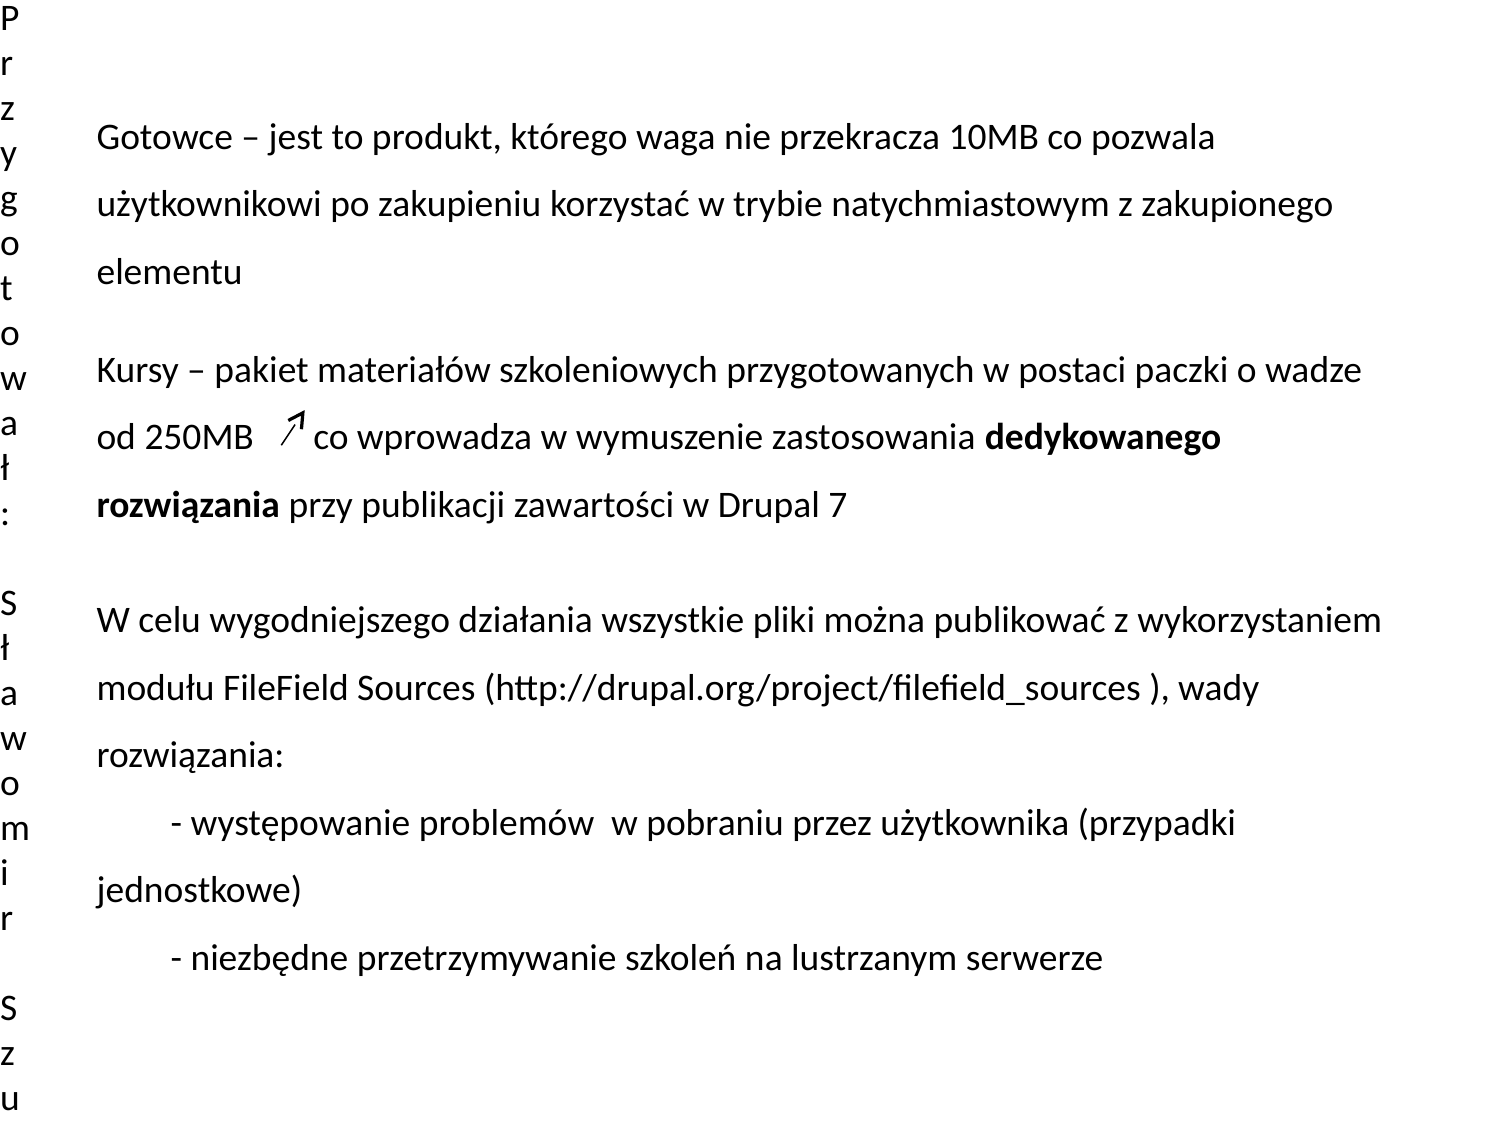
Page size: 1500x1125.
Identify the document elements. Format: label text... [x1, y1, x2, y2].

text_box Gotowce – jest to produkt, którego waga nie przekracza 10MB co pozwala użytkownikowi po zakupieniu korzystać w trybie natychmiastowym z zakupionego elementu [81, 82, 1407, 300]
text_box W celu wygodniejszego działania wszystkie pliki można publikować z wykorzystaniem modułu FileField Sources (http://drupal.org/project/filefield_sources ), wady rozwiązania: - występowanie problemów w pobraniu przez użytkownika (przypadki jednostkowe) - niezbędne przetrzymywanie szkoleń na lustrzanym serwerze [81, 565, 1407, 986]
text_box Kursy – pakiet materiałów szkoleniowych przygotowanych w postaci paczki o wadze od 250MB co wprowadza w wymuszenie zastosowania dedykowanego rozwiązania przy publikacji zawartości w Drupal 7 [81, 314, 1407, 533]
